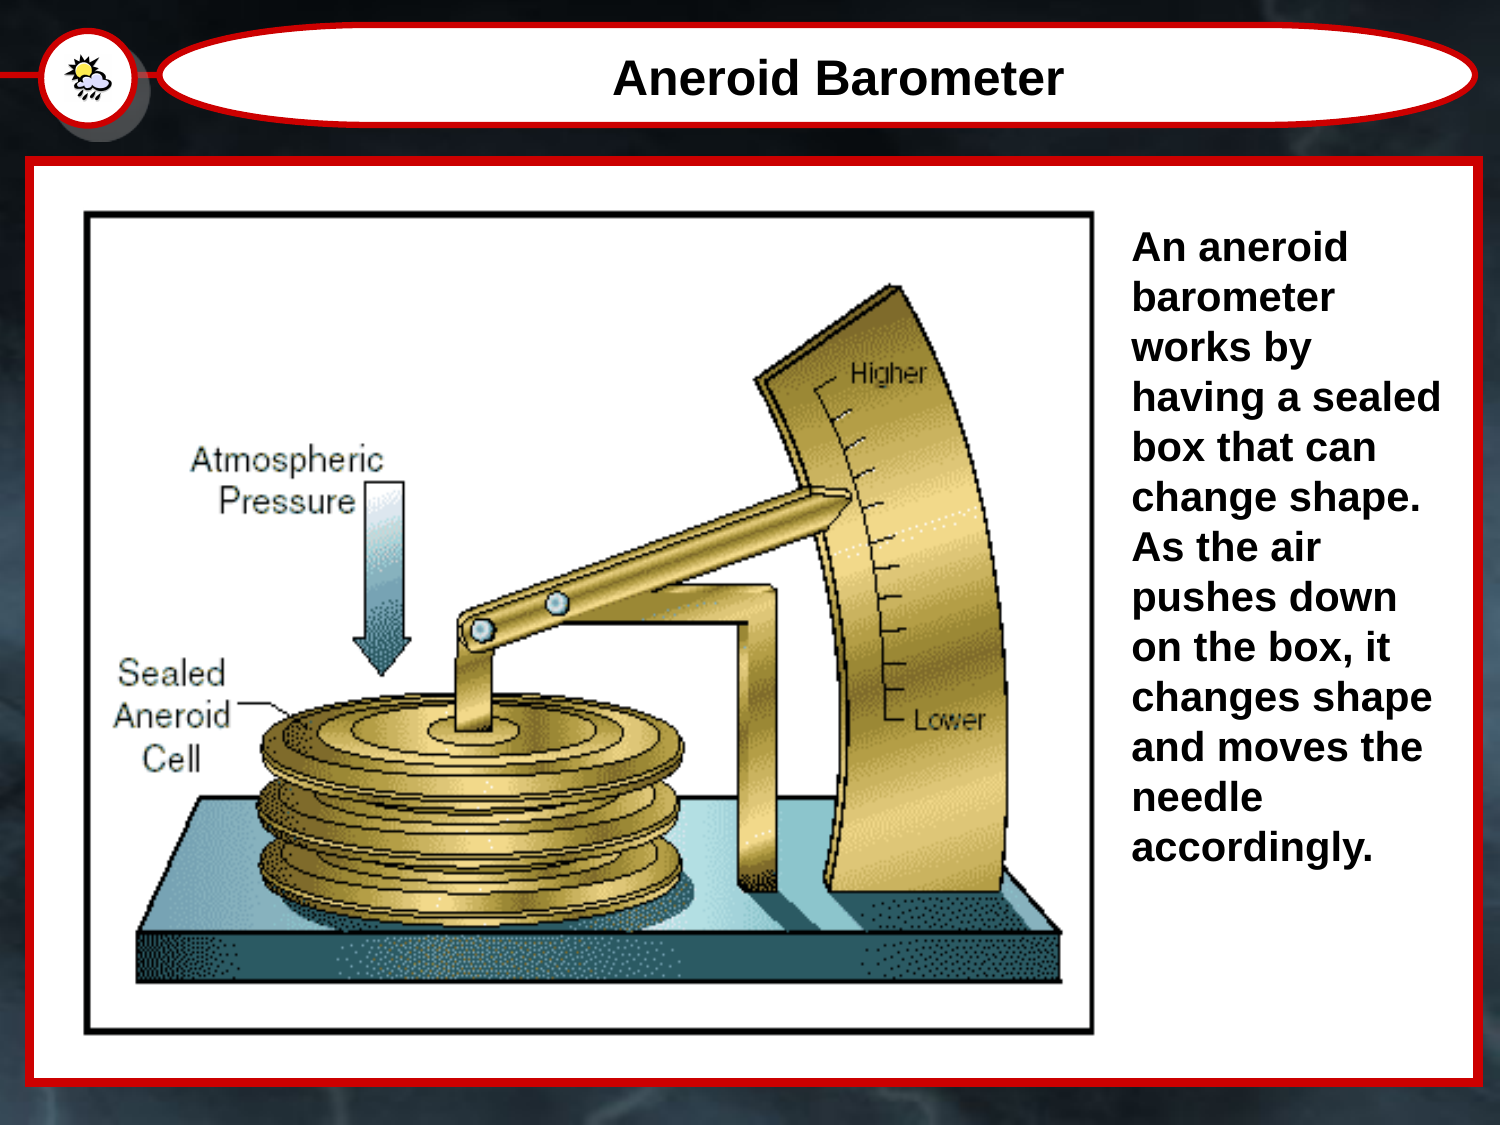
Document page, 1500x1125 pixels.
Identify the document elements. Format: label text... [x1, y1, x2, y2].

picture [64, 54, 112, 102]
text_box [29, 161, 1478, 1082]
text_box [159, 24, 1475, 125]
text_box Aneroid Barometer [289, 37, 1388, 113]
picture [82, 207, 1097, 1038]
text_box An aneroid barometer works by having a sealed box that can change shape. As the air pushes down on the box, it changes shape and moves the needle accordingly. [1116, 212, 1459, 884]
text_box [41, 30, 135, 126]
